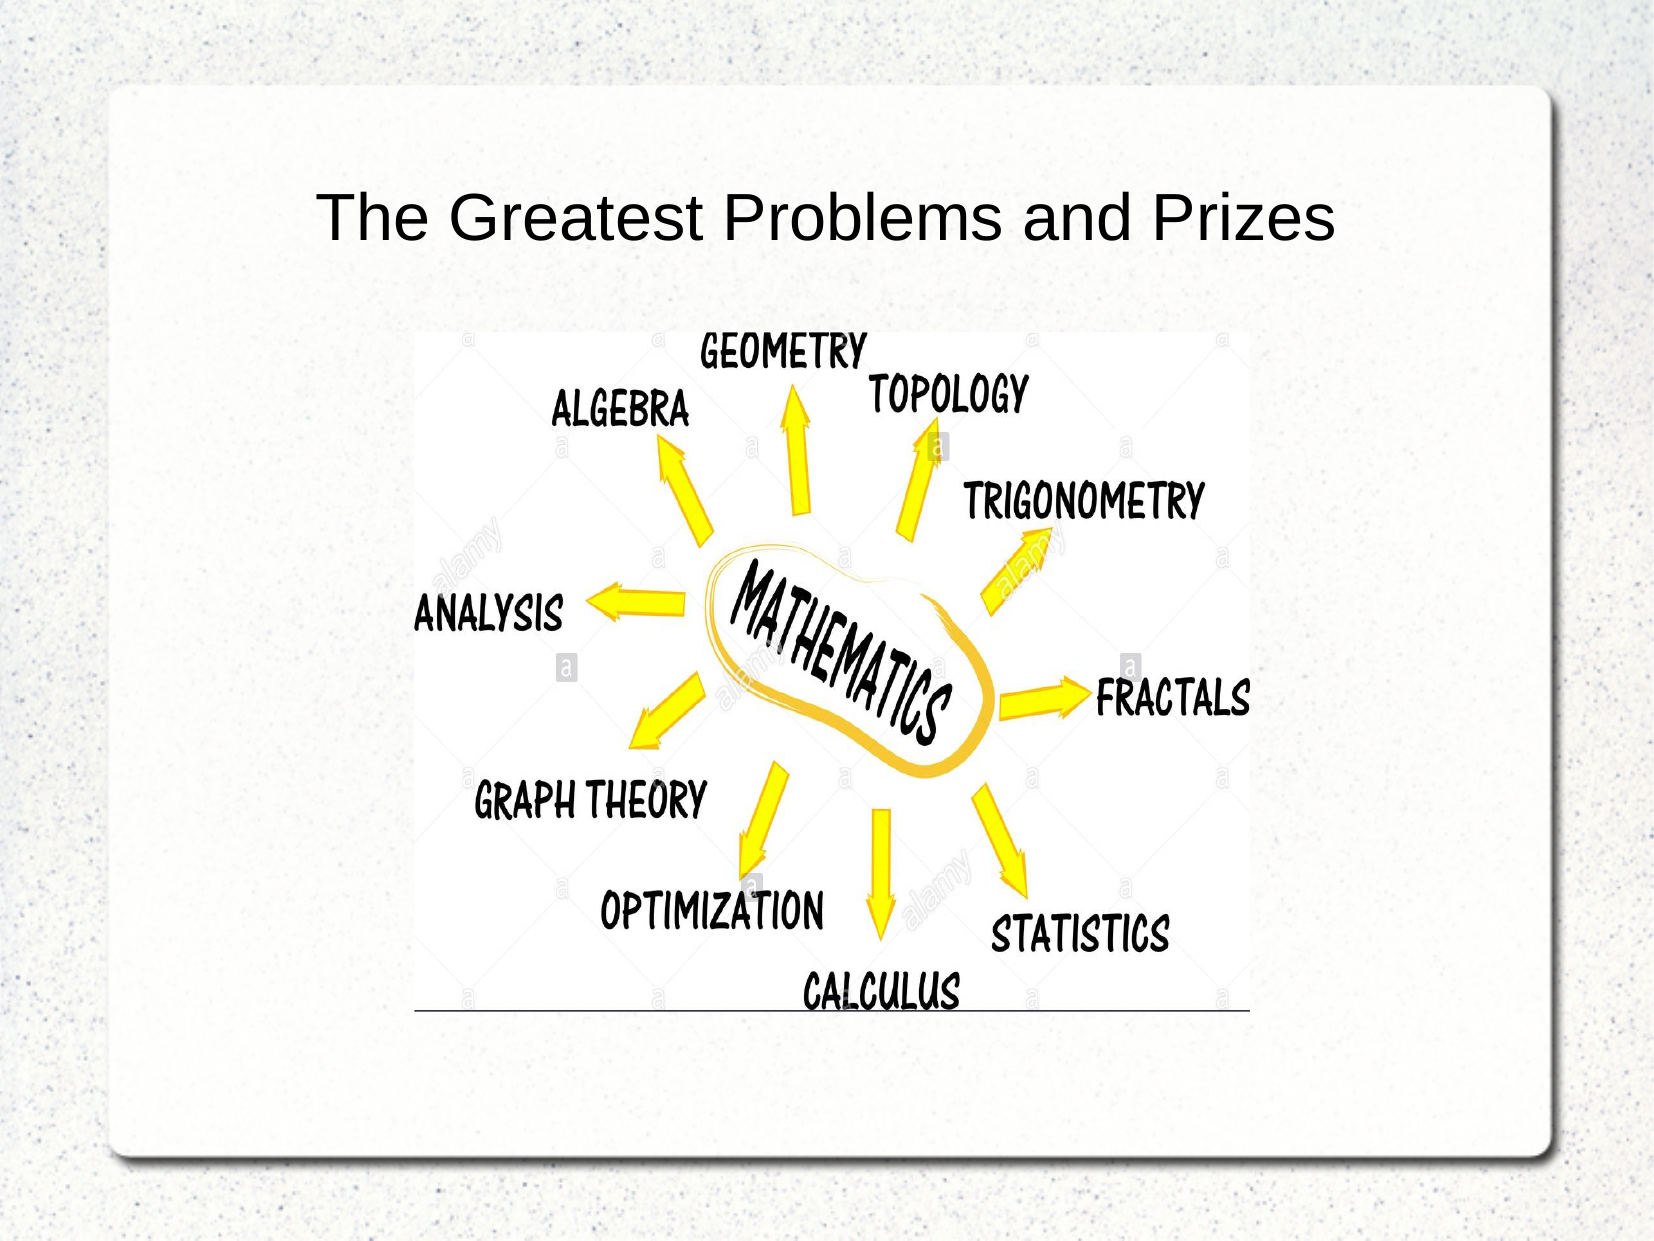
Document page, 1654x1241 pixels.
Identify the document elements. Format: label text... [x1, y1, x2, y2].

picture [414, 333, 1250, 1012]
subtitle The Greatest Problems and Prizes [118, 96, 1536, 331]
